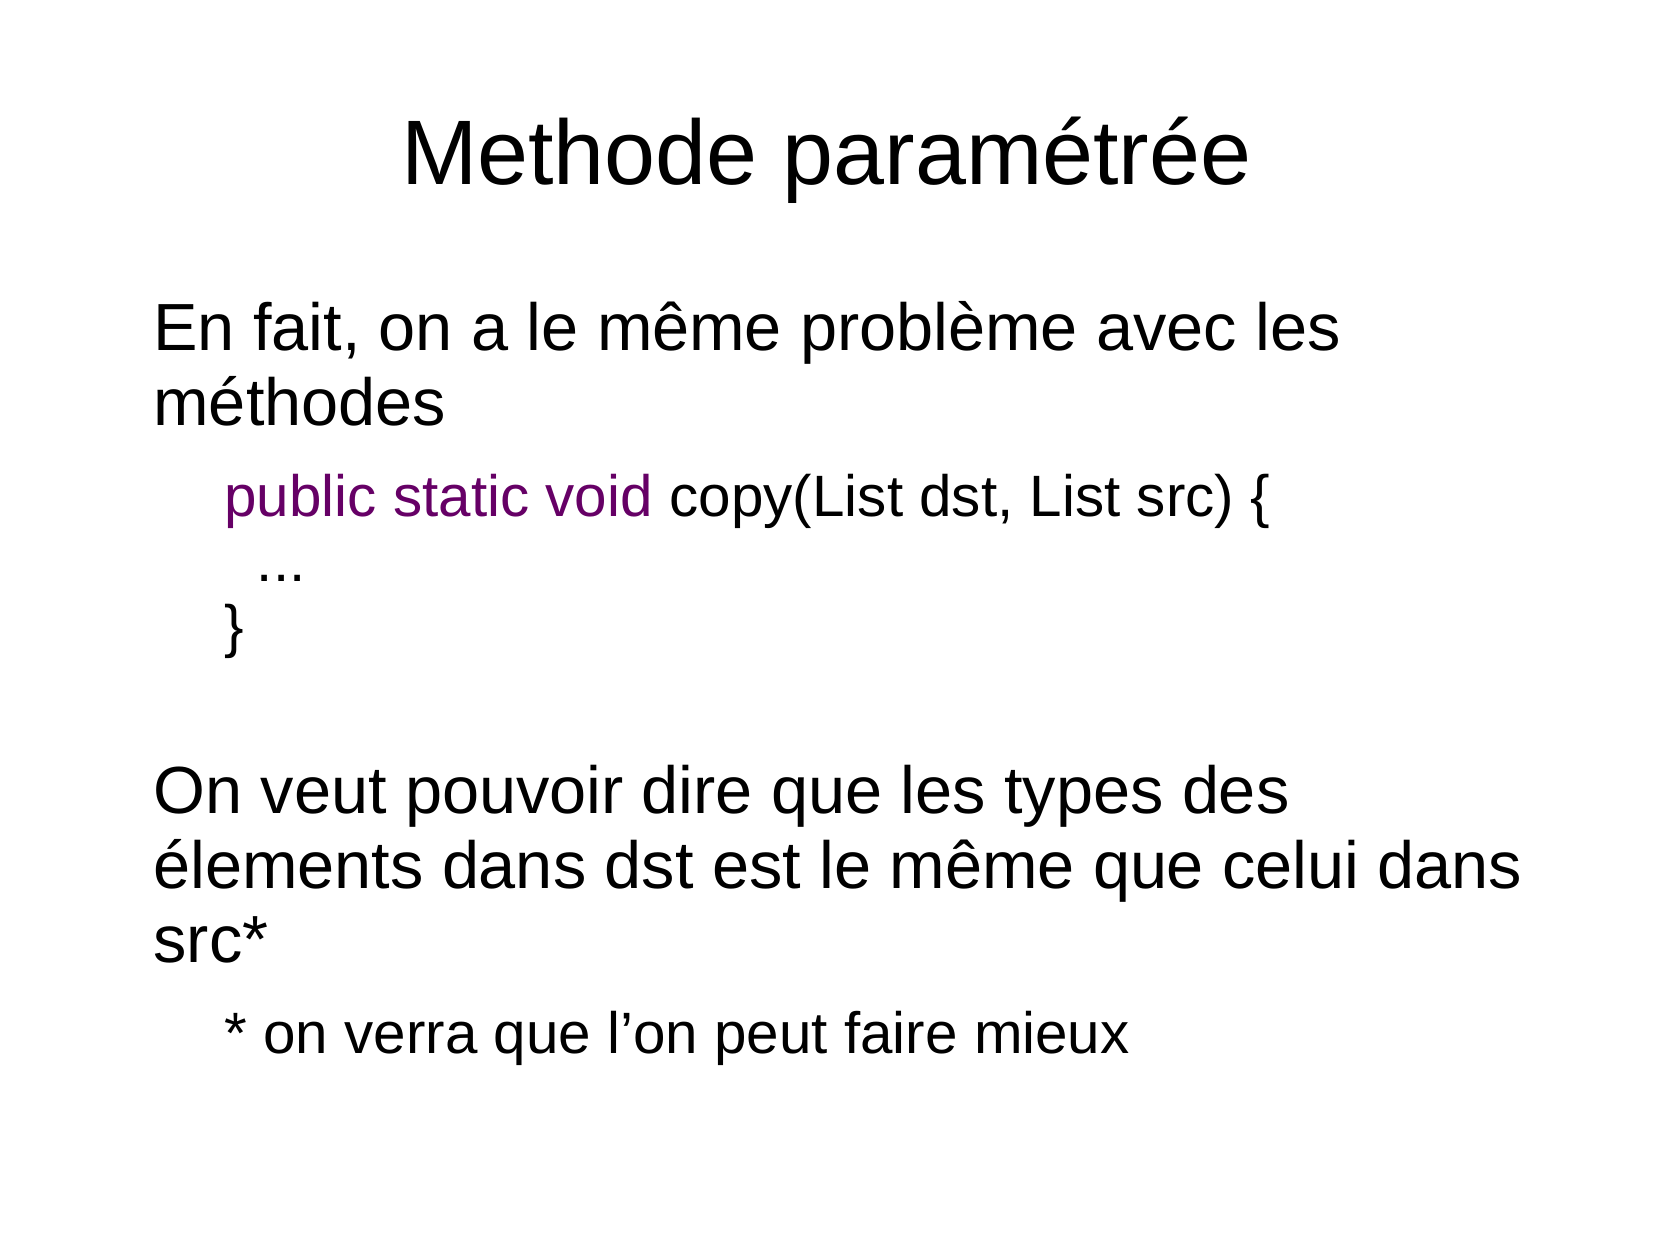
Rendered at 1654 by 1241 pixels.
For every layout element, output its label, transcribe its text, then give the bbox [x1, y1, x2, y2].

list En fait, on a le même problème avec les méthodes public static void copy(List dst, List src) { ... } On veut pouvoir dire que les types des élements dans dst est le même que celui dans src* * on verra que l’on peut faire mieux [82, 290, 1571, 1141]
title Methode paramétrée [82, 49, 1571, 257]
